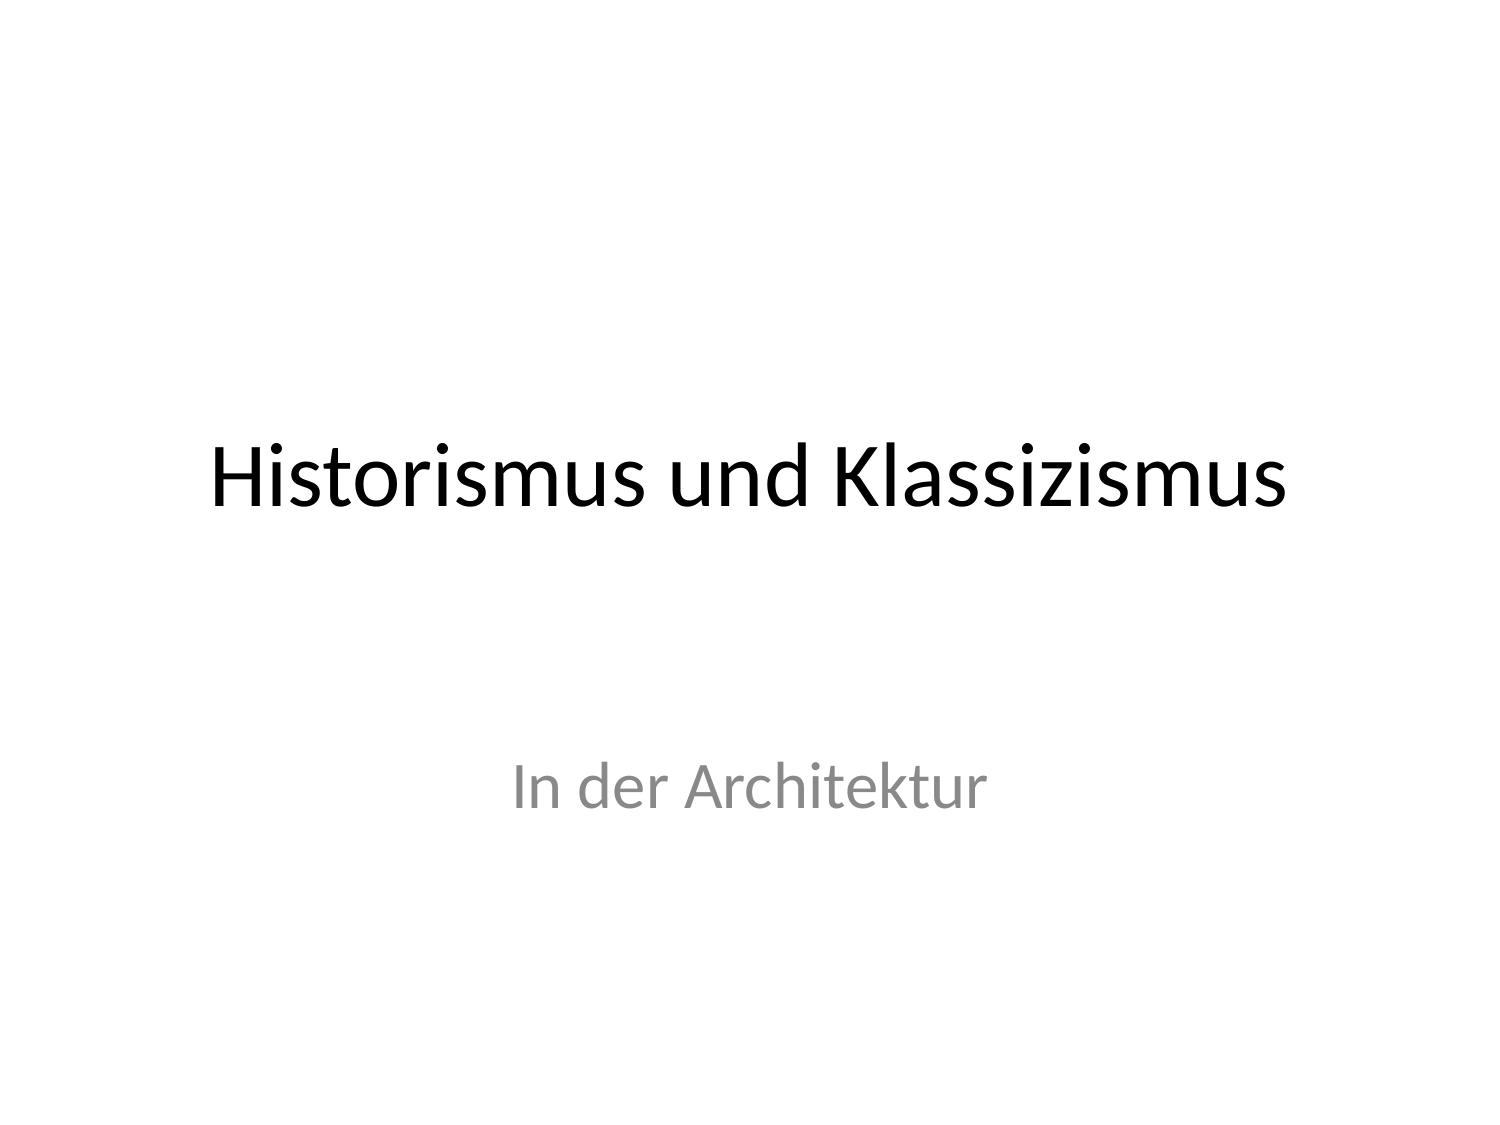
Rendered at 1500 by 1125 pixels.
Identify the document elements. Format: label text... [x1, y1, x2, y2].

subtitle In der Architektur [225, 637, 1276, 925]
title Historismus und Klassizismus [112, 349, 1388, 591]
